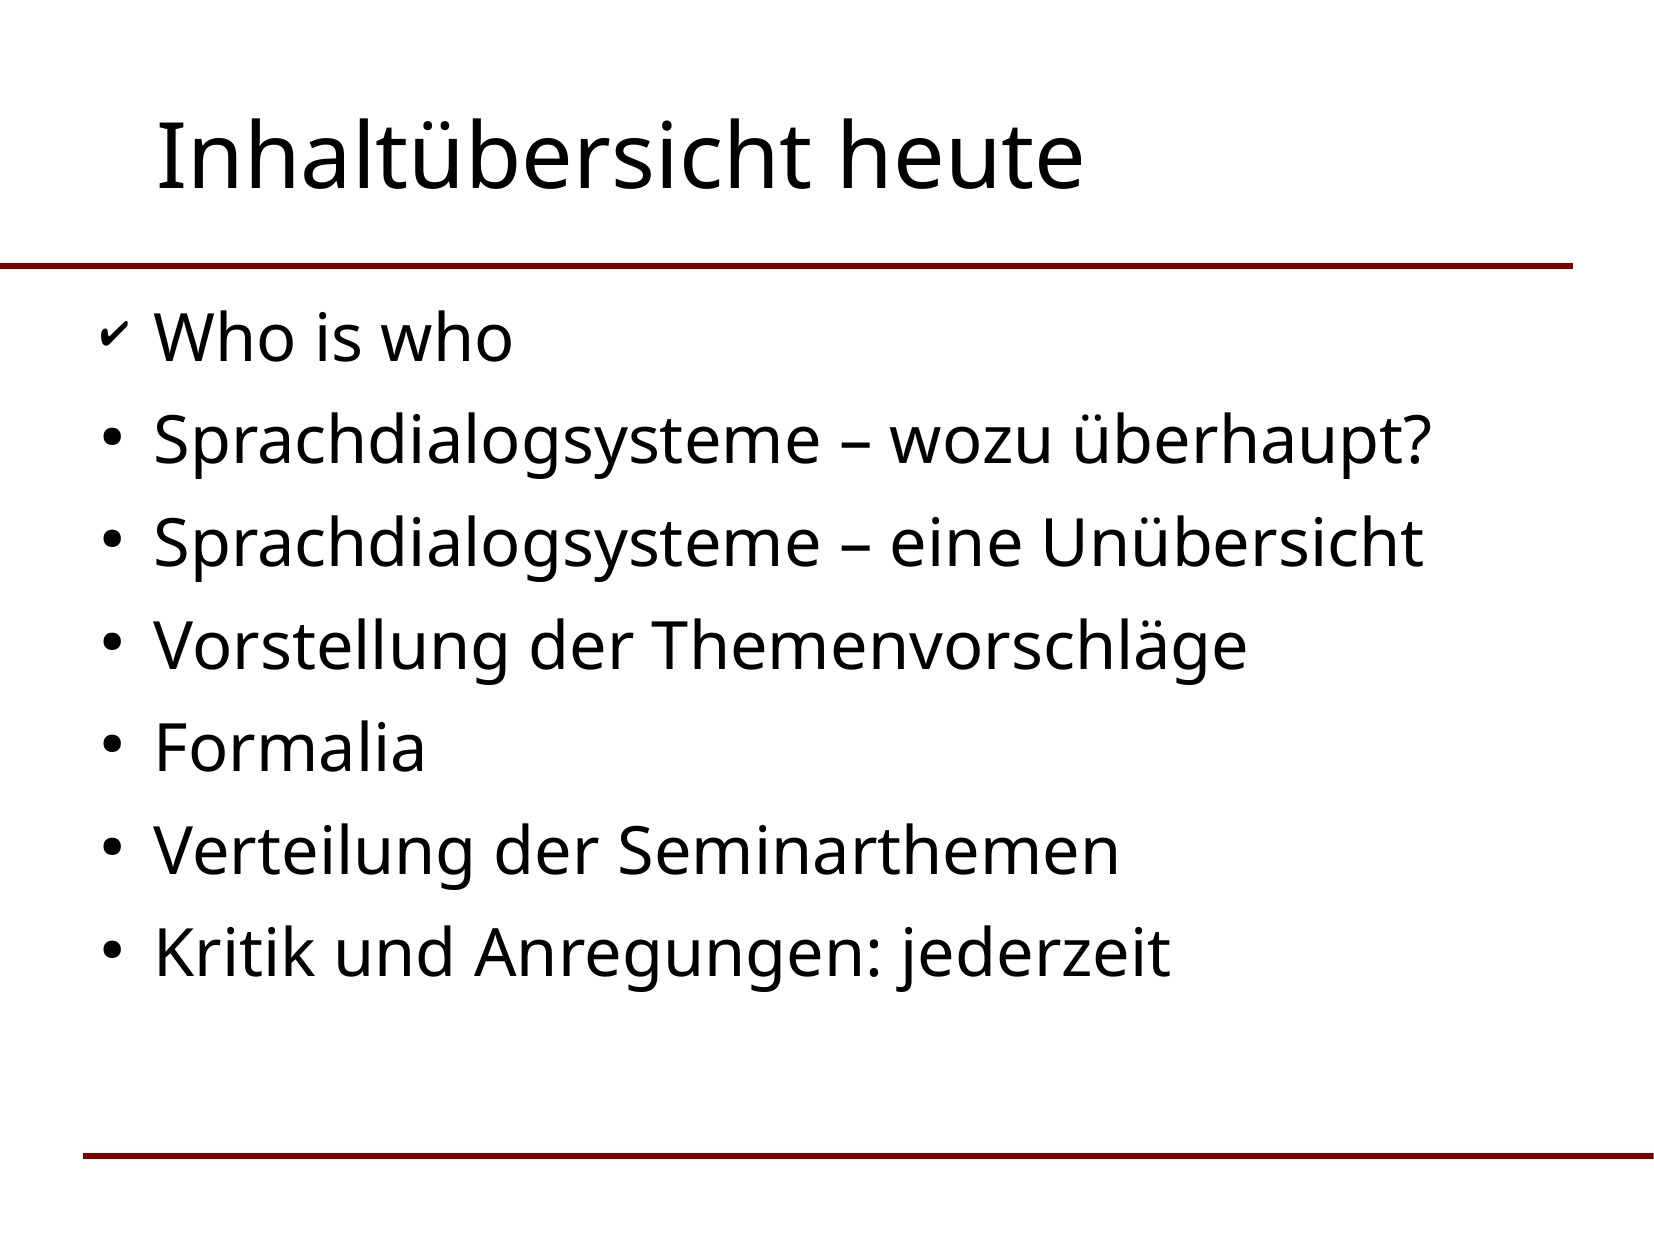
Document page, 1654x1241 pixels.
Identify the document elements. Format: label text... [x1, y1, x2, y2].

title Inhaltübersicht heute [82, 49, 1571, 257]
list Who is who Sprachdialogsysteme – wozu überhaupt? Sprachdialogsysteme – eine Unübersicht Vorstellung der Themenvorschläge Formalia Verteilung der Seminarthemen Kritik und Anregungen: jederzeit [82, 290, 1571, 1094]
